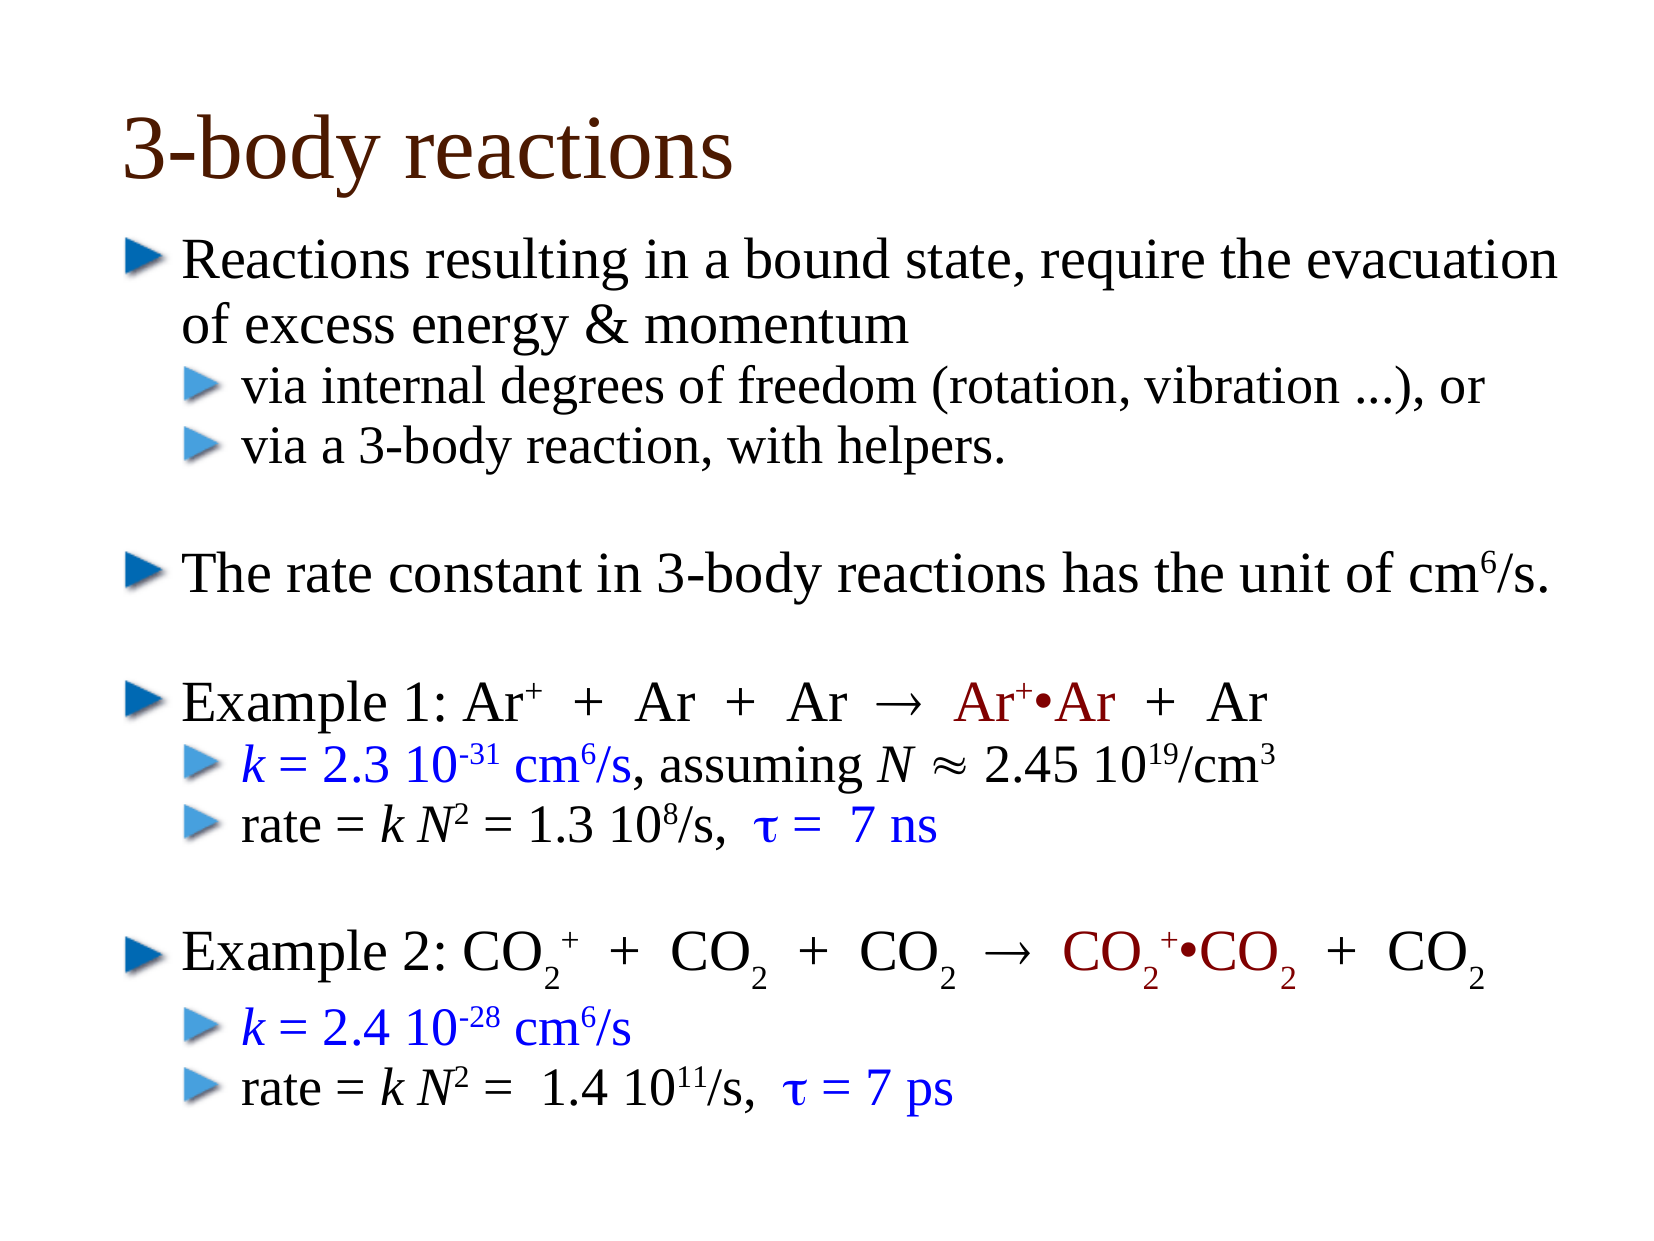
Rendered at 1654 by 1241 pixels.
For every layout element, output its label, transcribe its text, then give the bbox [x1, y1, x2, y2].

title 3-body reactions [121, 43, 1534, 226]
list Reactions resulting in a bound state, require the evacuation of excess energy & momentum via internal degrees of freedom (rotation, vibration ...), or via a 3-body reaction, with helpers. The rate constant in 3-body reactions has the unit of cm6/s. Example 1: Ar+ + Ar + Ar  Ar+Ar + Ar k = 2.3 10-31 cm6/s, assuming N ≈ 2.45 1019/cm3 rate = k N2 = 1.3 108/s, τ = 7 ns Example 2: CO2+ + CO2 + CO2  CO2+CO2 + CO2 k = 2.4 10-28 cm6/s rate = k N2 = 1.4 1011/s, τ = 7 ps [121, 226, 1636, 1214]
